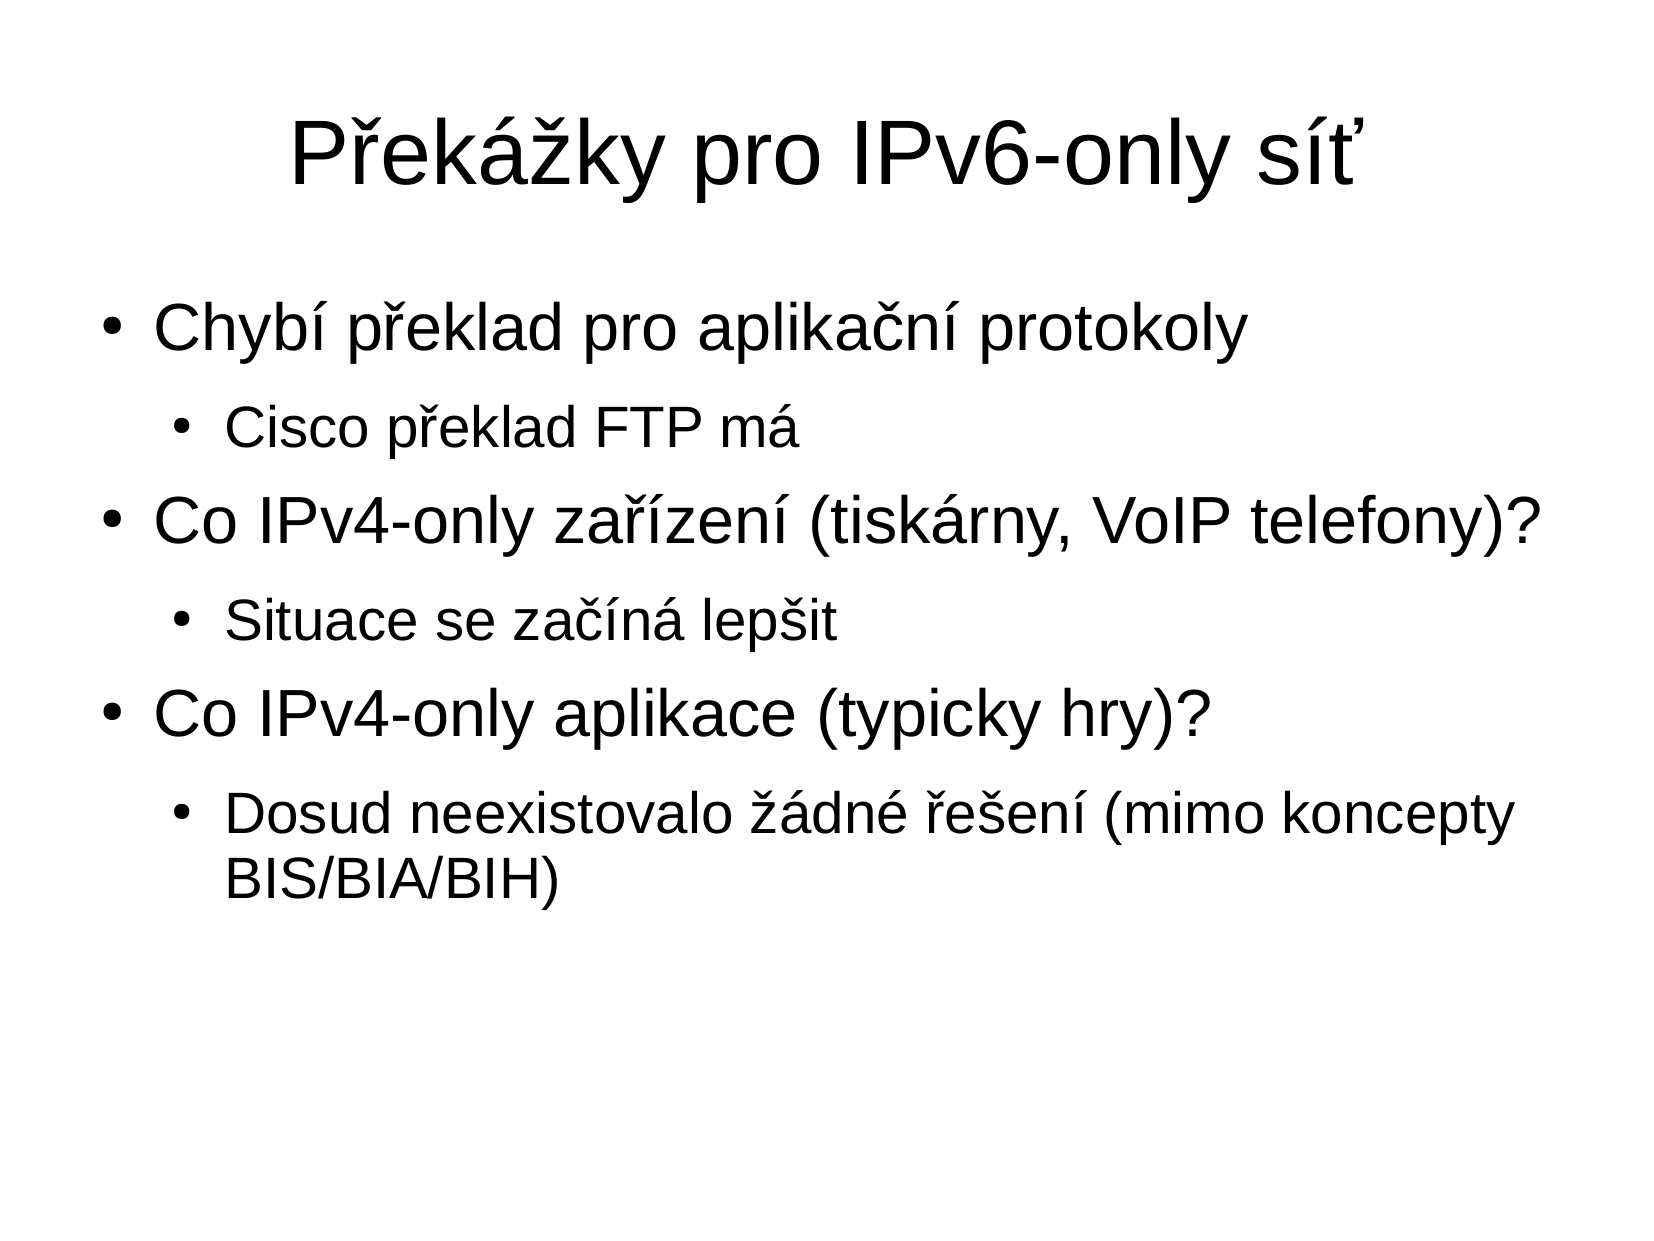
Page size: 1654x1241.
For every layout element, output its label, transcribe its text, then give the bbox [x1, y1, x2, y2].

title Překážky pro IPv6-only síť [82, 49, 1571, 257]
list Chybí překlad pro aplikační protokoly Cisco překlad FTP má Co IPv4-only zařízení (tiskárny, VoIP telefony)? Situace se začíná lepšit Co IPv4-only aplikace (typicky hry)? Dosud neexistovalo žádné řešení (mimo koncepty BIS/BIA/BIH) [82, 290, 1571, 1109]
